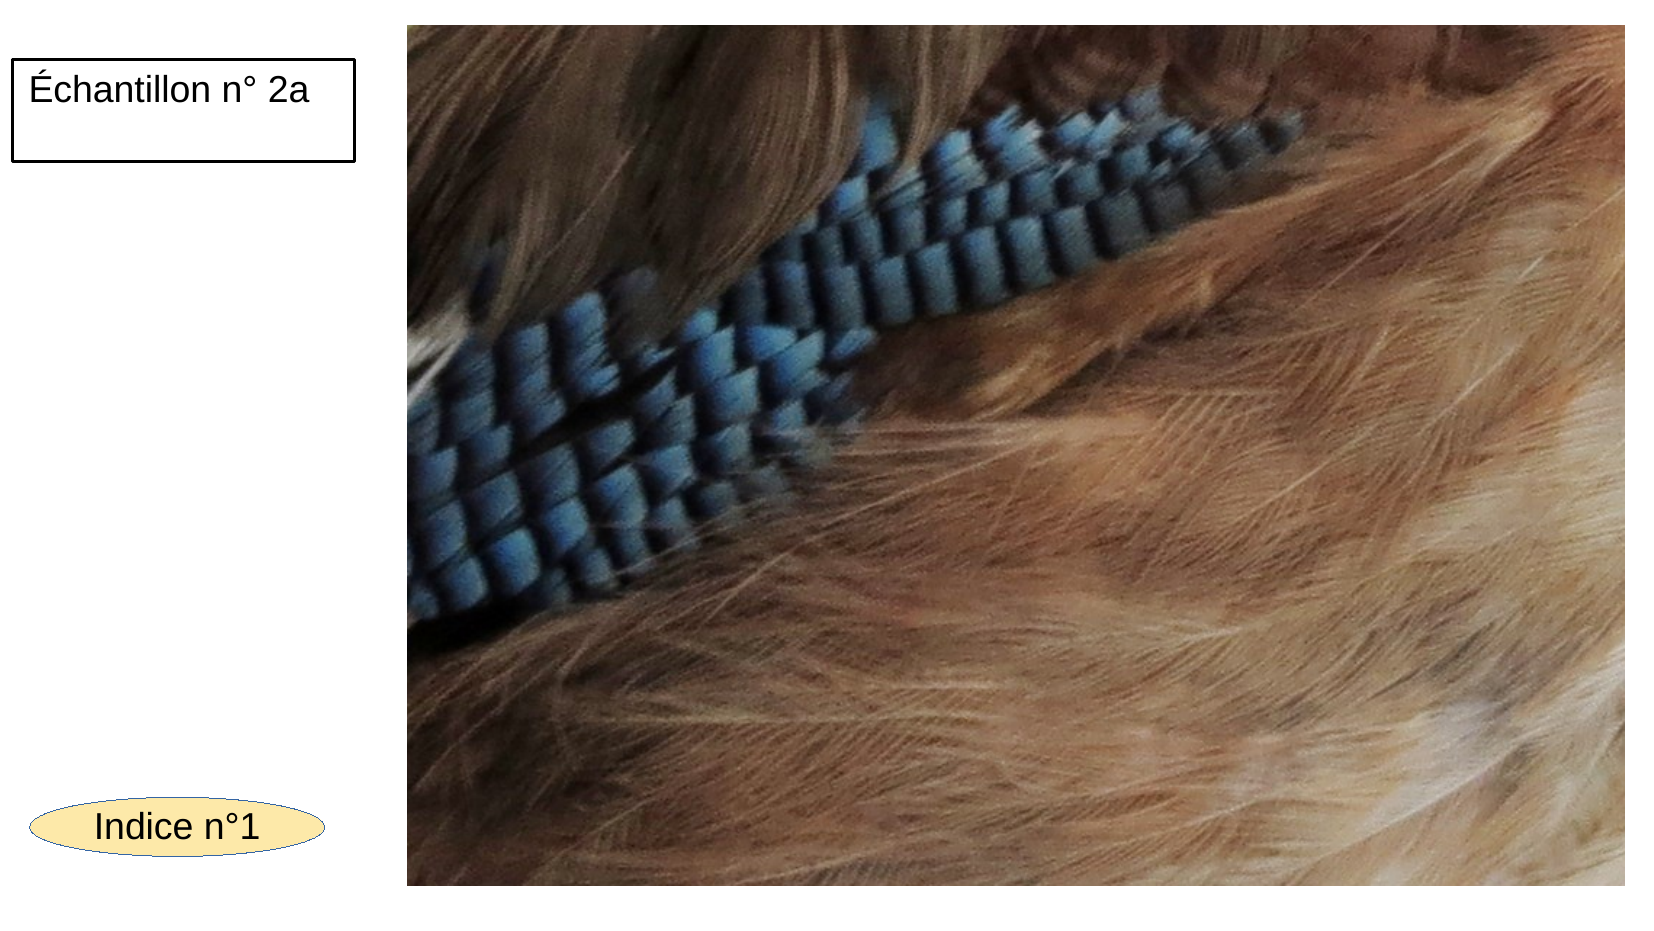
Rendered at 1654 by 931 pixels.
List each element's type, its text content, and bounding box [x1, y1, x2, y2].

text_box Indice n°1 [29, 797, 325, 857]
picture [407, 25, 1625, 886]
text_box Échantillon n° 2a [12, 59, 355, 162]
